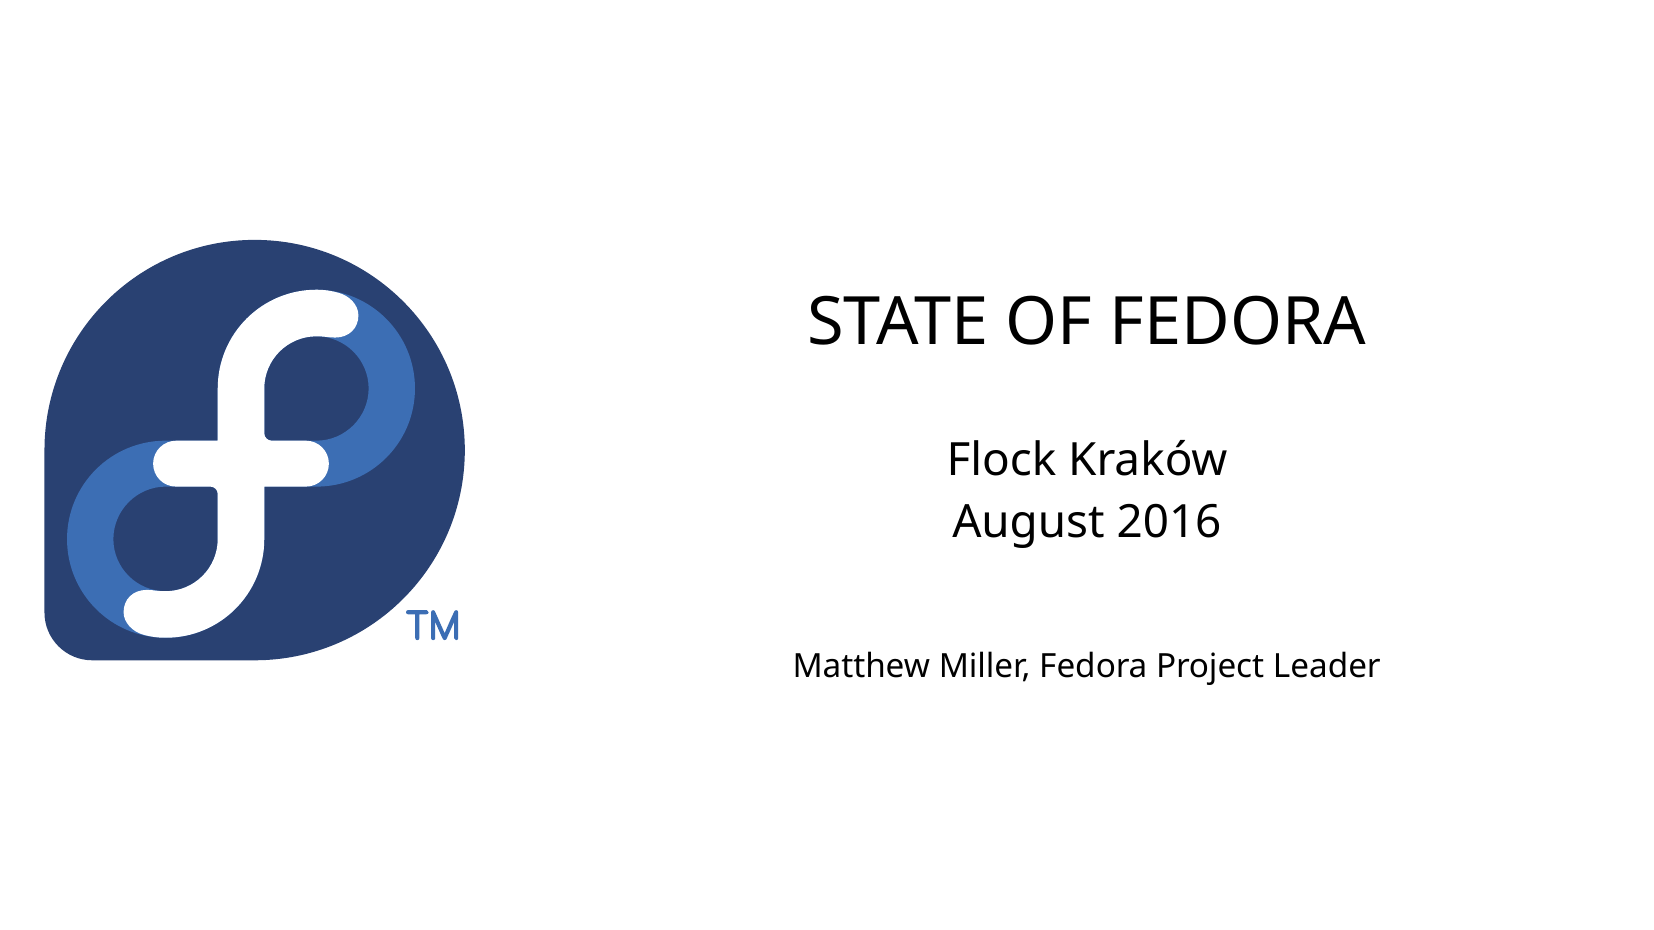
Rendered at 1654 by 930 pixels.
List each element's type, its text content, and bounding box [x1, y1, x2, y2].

picture [44, 239, 465, 661]
subtitle STATE OF FEDORA Flock Kraków August 2016 Matthew Miller, Fedora Project Leader [569, 210, 1605, 750]
